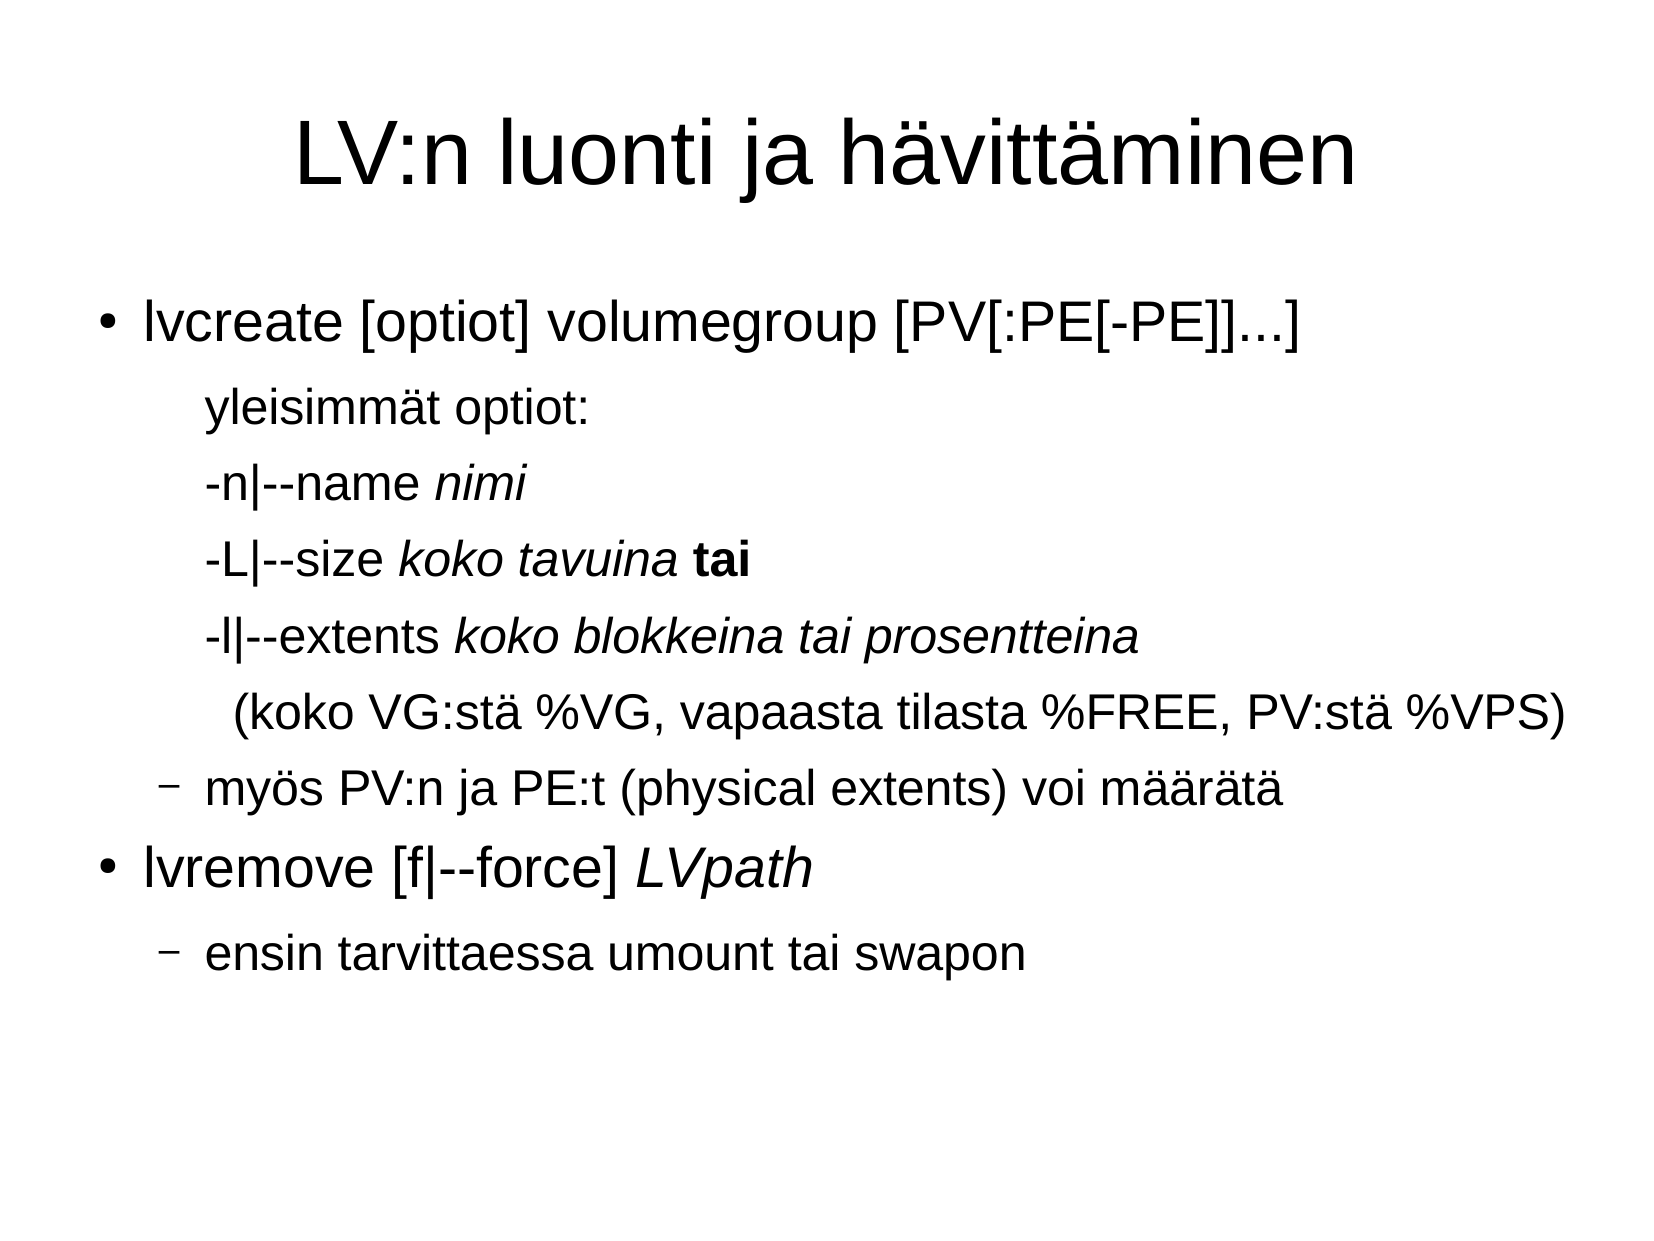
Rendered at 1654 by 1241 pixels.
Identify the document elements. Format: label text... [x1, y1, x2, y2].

title LV:n luonti ja hävittäminen [82, 49, 1571, 257]
list lvcreate [optiot] volumegroup [PV[:PE[-PE]]...] yleisimmät optiot: -n|--name nimi -L|--size koko tavuina tai -l|--extents koko blokkeina tai prosentteina (koko VG:stä %VG, vapaasta tilasta %FREE, PV:stä %VPS) myös PV:n ja PE:t (physical extents) voi määrätä lvremove [f|--force] LVpath ensin tarvittaessa umount tai swapon [82, 290, 1571, 1010]
